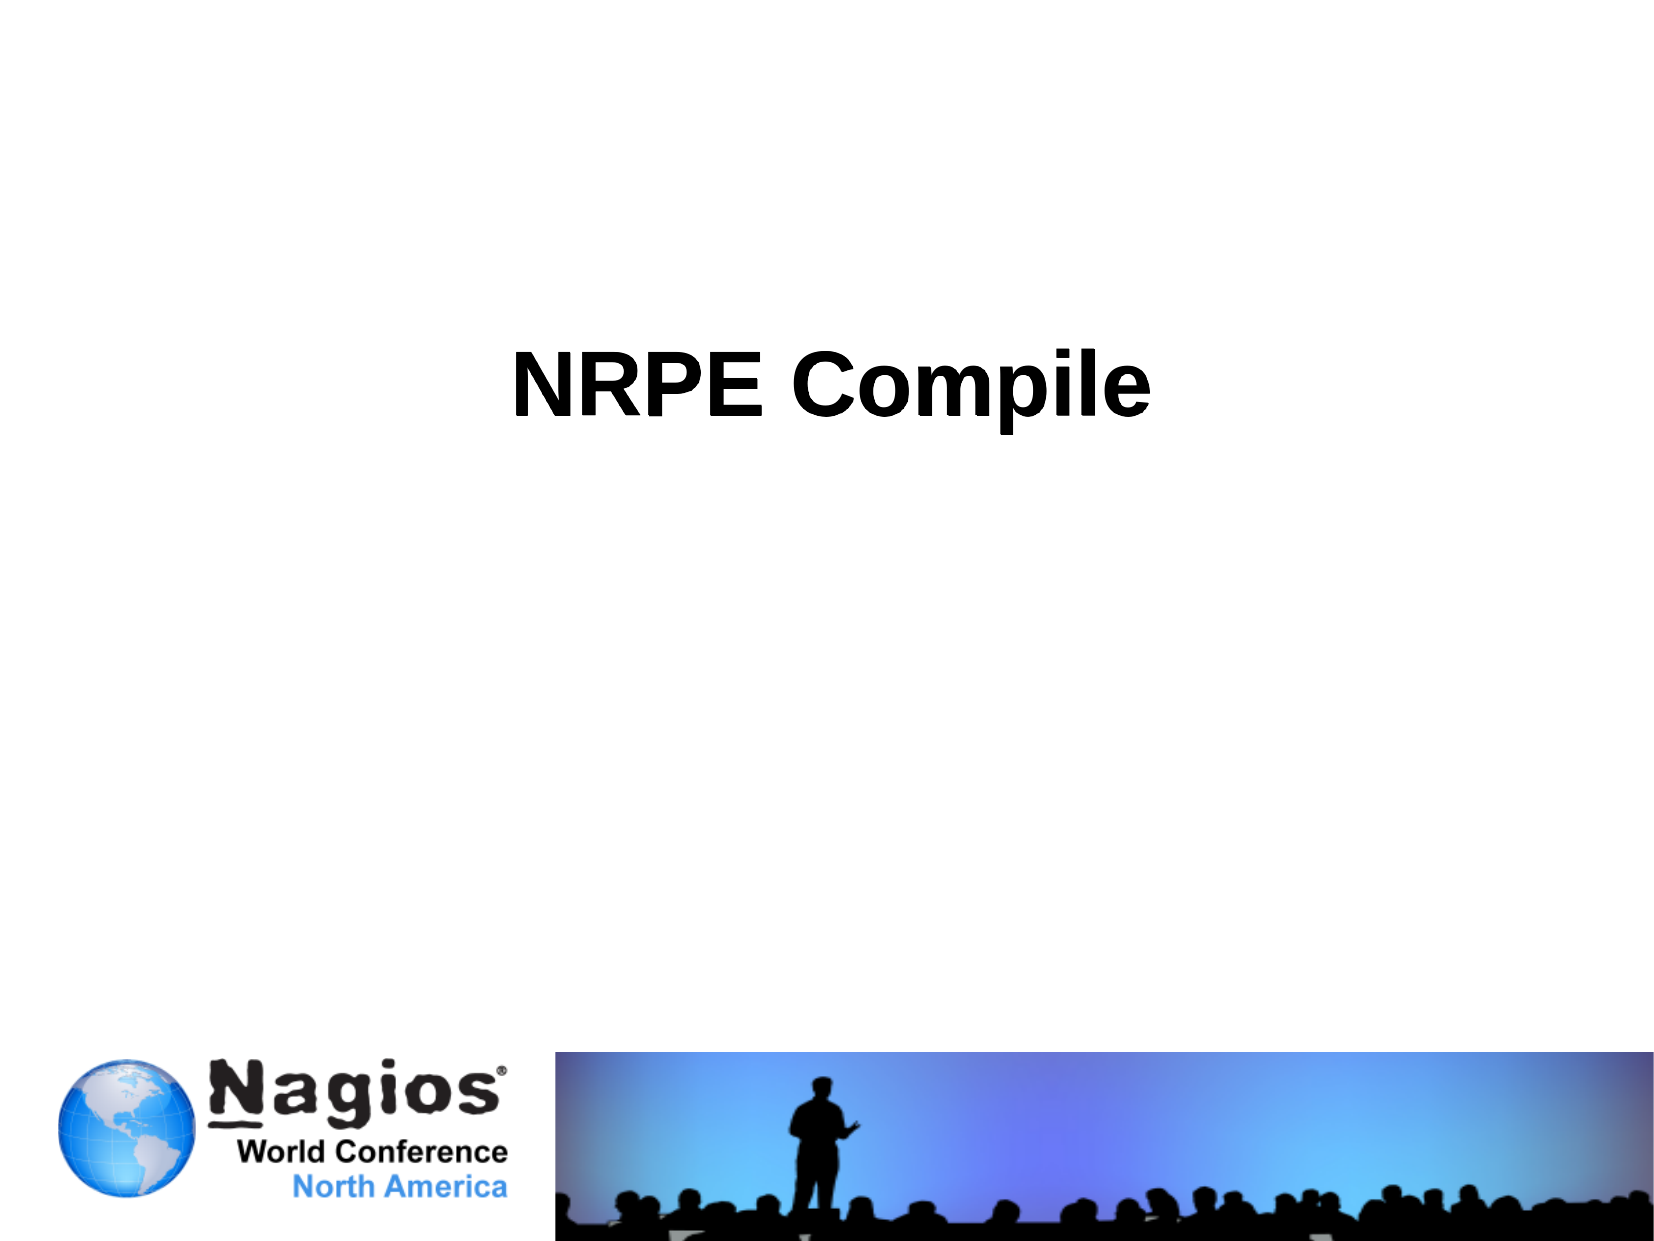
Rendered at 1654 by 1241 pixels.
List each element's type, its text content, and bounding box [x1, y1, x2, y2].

title NRPE Compile [87, 280, 1576, 488]
picture [58, 1058, 509, 1228]
picture [555, 1052, 1654, 1241]
